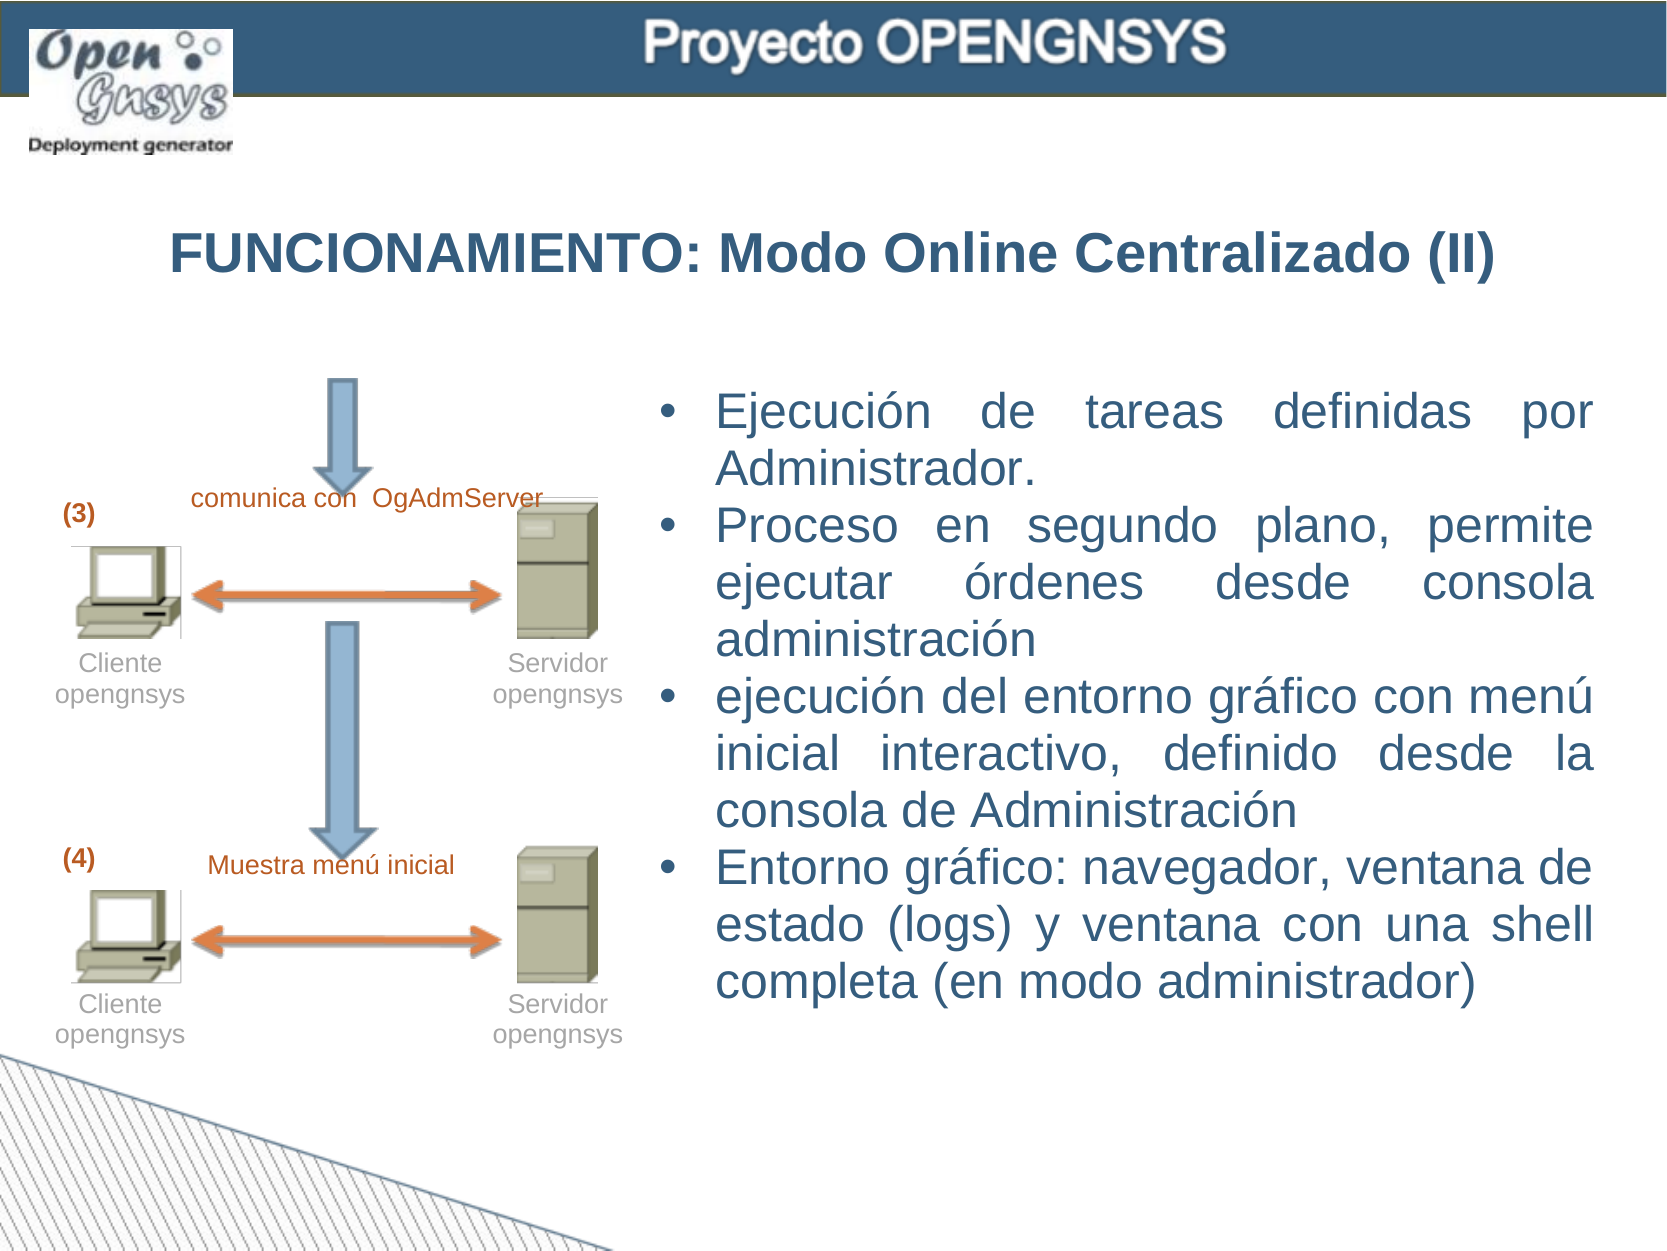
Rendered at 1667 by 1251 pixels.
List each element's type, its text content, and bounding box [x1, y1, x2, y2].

text_box Cliente opengnsys [38, 647, 203, 710]
text_box Servidor opengnsys [475, 988, 640, 1051]
picture [0, 0, 1667, 1251]
text_box (3) [62, 498, 122, 530]
text_box Ejecución de tareas definidas por Administrador. Proceso en segundo plano, permite ejecutar órdenes desde consola administración ejecución del entorno gráfico con menú inicial interactivo, definido desde la consola de Administración Entorno gráfico: navegador, ventana de estado (logs) y ventana con una shell completa (en modo administrador) [640, 383, 1595, 1011]
text_box (4) [62, 842, 122, 874]
text_box Cliente opengnsys [38, 988, 203, 1051]
text_box Servidor opengnsys [475, 647, 640, 710]
text_box Muestra menú inicial [207, 849, 485, 881]
text_box FUNCIONAMIENTO: Modo Online Centralizado (II) [7, 221, 1660, 286]
text_box comunica con OgAdmServer [190, 483, 544, 515]
